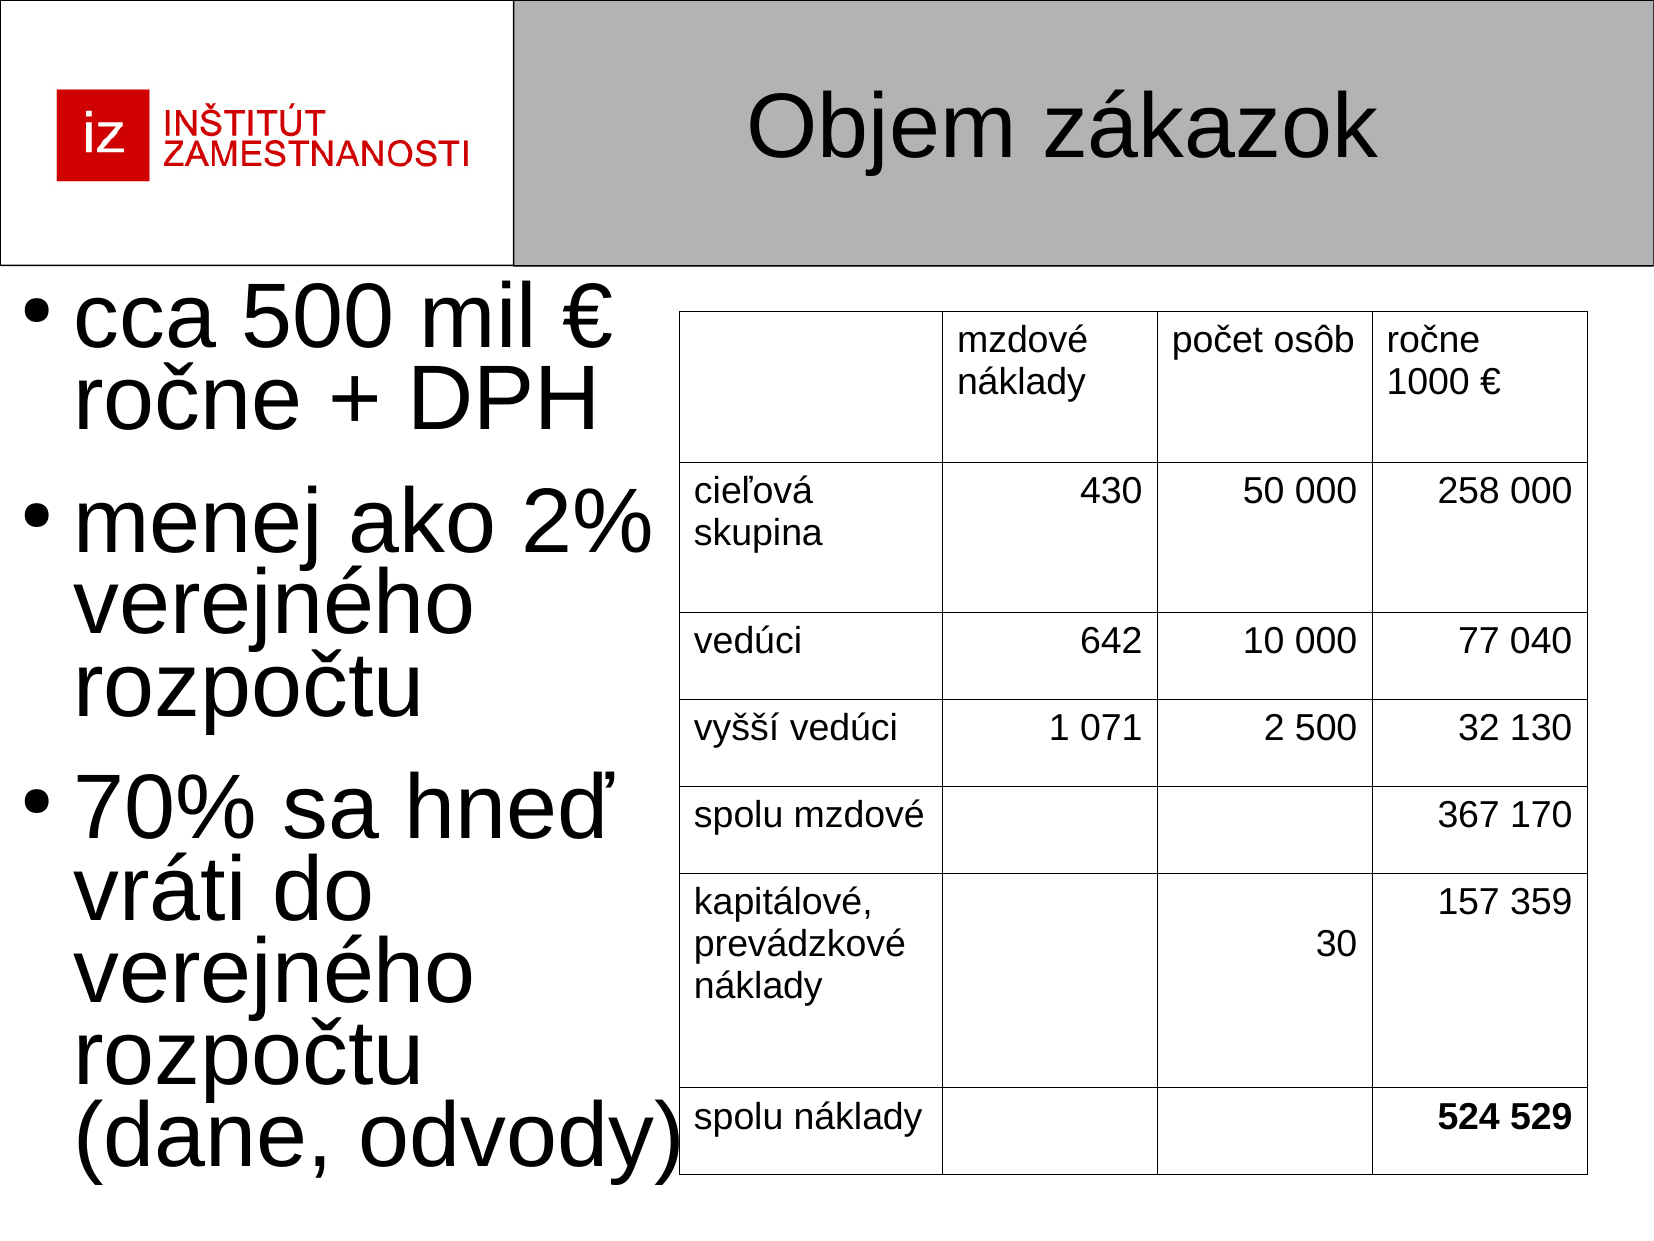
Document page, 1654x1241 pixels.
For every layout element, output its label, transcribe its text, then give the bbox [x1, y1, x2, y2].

table_cell 642 [943, 613, 1157, 699]
table_cell 77 040 [1373, 613, 1587, 699]
table_cell [943, 787, 1157, 873]
table_cell vedúci [680, 613, 942, 699]
table_cell 30 [1158, 874, 1372, 1087]
table_cell 10 000 [1158, 613, 1372, 699]
table_header počet osôb [1158, 312, 1372, 462]
table_cell vyšší vedúci [680, 700, 942, 786]
table_cell cieľová skupina [680, 463, 942, 612]
table_cell [1158, 787, 1372, 873]
table_cell 1 071 [943, 700, 1157, 786]
table_header mzdové náklady [943, 312, 1157, 462]
table_cell 258 000 [1373, 463, 1587, 612]
table_cell spolu náklady [680, 1088, 942, 1174]
table_header ročne 1000 € [1373, 312, 1587, 462]
picture [5, 8, 512, 257]
table_cell [943, 1088, 1157, 1174]
table_cell [1158, 1088, 1372, 1174]
table_cell kapitálové, prevádzkové náklady [680, 874, 942, 1087]
table_cell 50 000 [1158, 463, 1372, 612]
table_cell 2 500 [1158, 700, 1372, 786]
table_cell spolu mzdové [680, 787, 942, 873]
table_cell 367 170 [1373, 787, 1587, 873]
table_cell 32 130 [1373, 700, 1587, 786]
title Objem zákazok [561, 29, 1565, 237]
list cca 500 mil € ročne + DPH menej ako 2% verejného rozpočtu 70% sa hneď vráti do verejného rozpočtu (dane, odvody) [3, 281, 709, 1204]
table_header [680, 312, 942, 462]
table_cell [943, 874, 1157, 1087]
table_cell 157 359 [1373, 874, 1587, 1087]
table_cell 430 [943, 463, 1157, 612]
table_cell 524 529 [1373, 1088, 1587, 1174]
